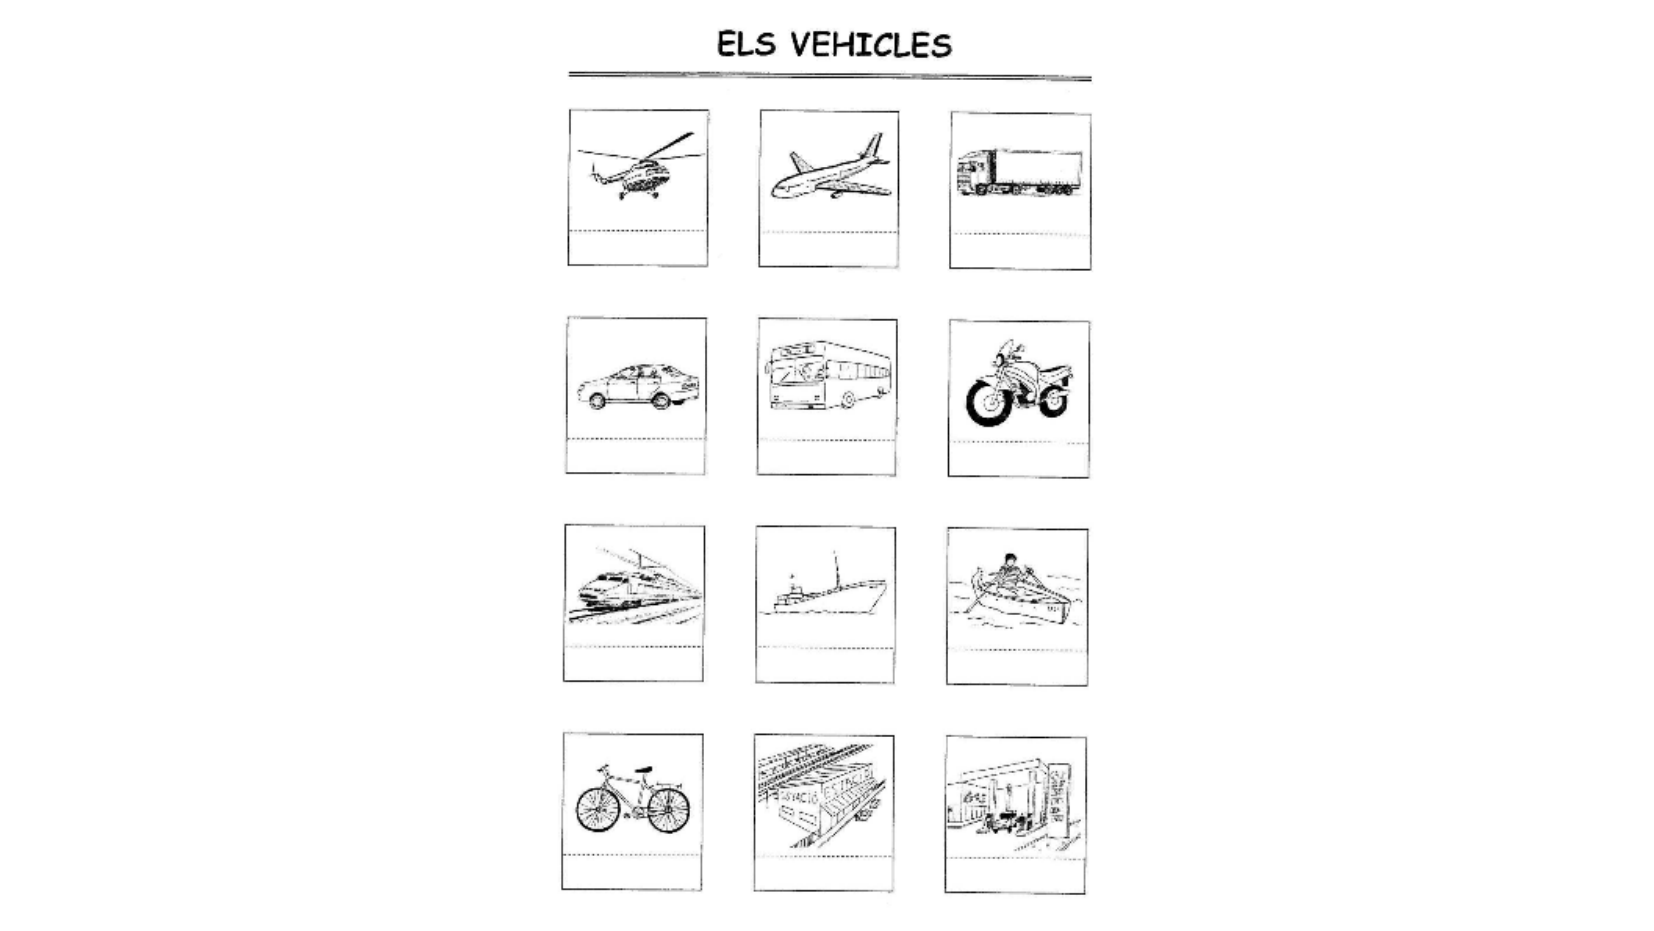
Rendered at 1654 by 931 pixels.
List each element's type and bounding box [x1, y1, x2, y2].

picture [546, 8, 1106, 920]
